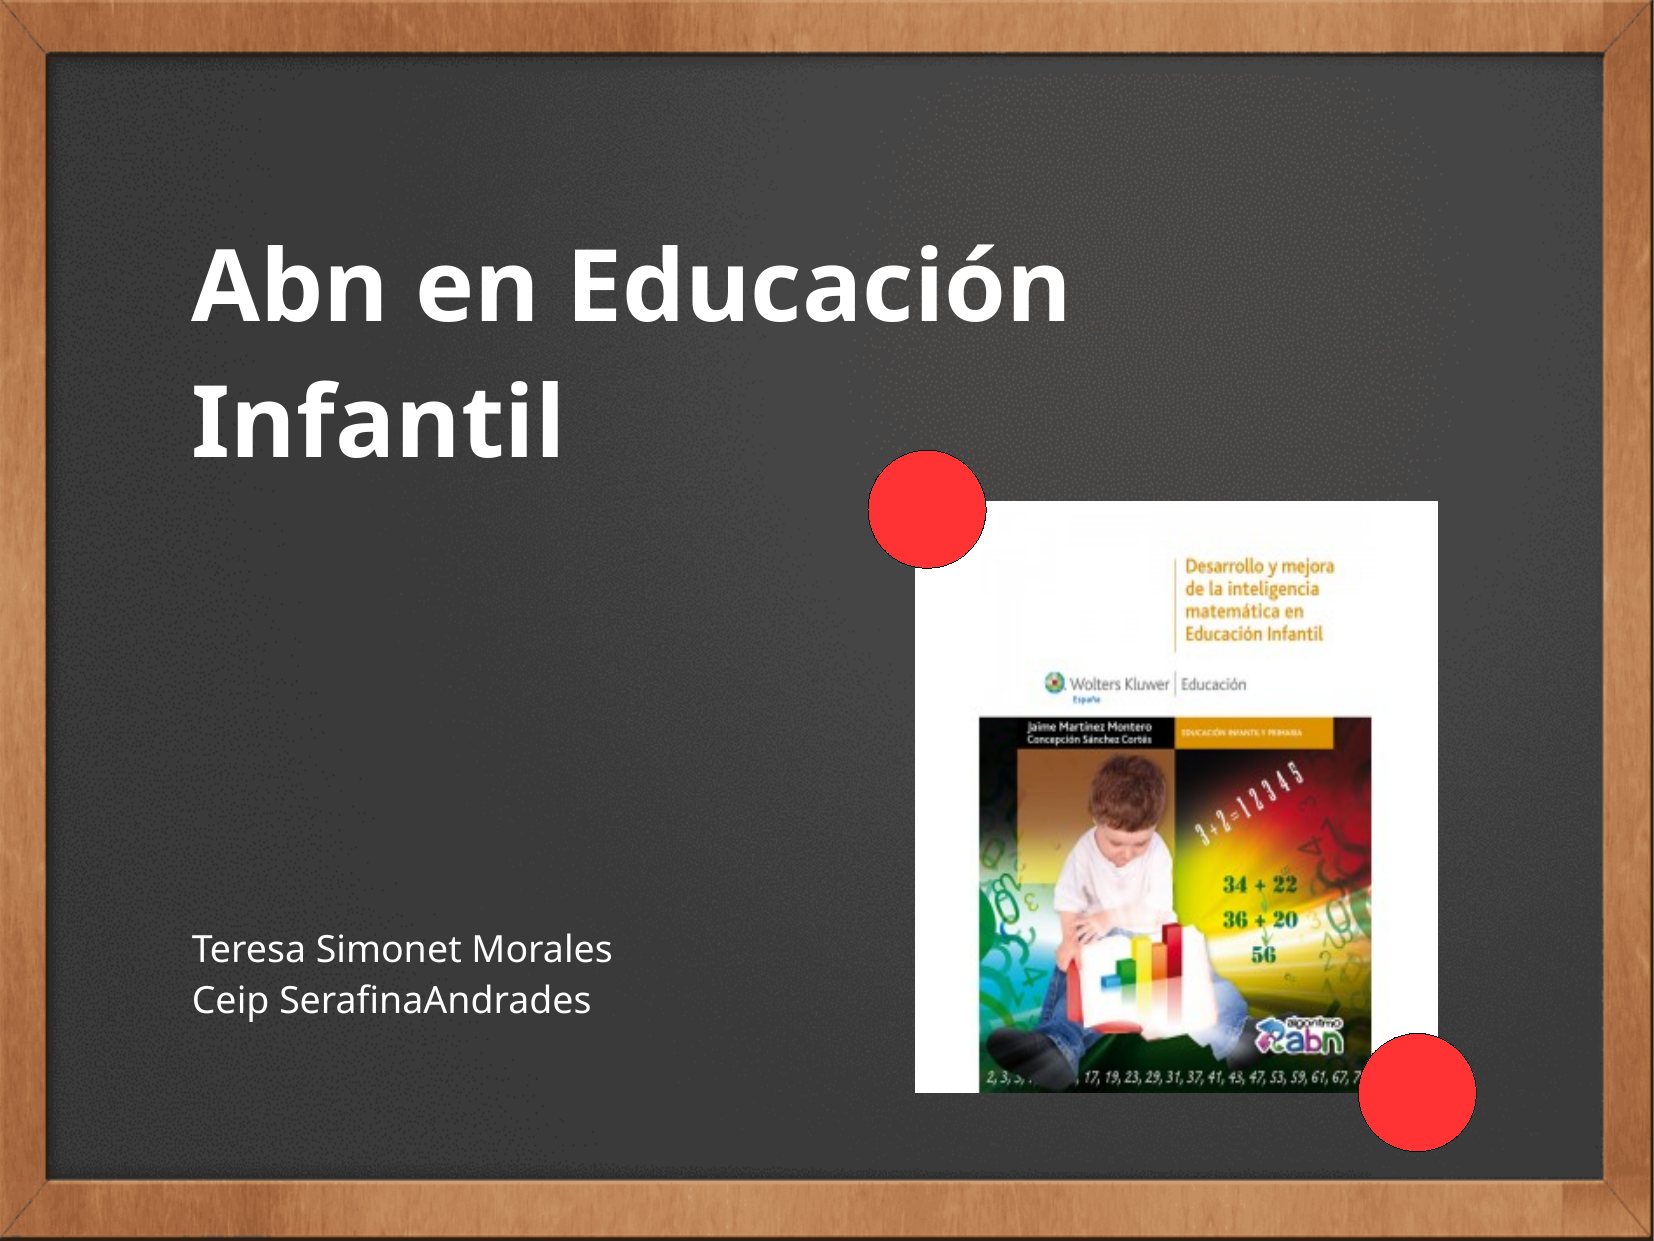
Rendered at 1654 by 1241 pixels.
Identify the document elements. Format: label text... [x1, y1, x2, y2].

text_box Abn en Educación Infantil [177, 206, 1270, 471]
text_box [867, 450, 987, 569]
text_box [1358, 1033, 1477, 1152]
picture [0, 0, 1654, 1241]
text_box Teresa Simonet Morales Ceip SerafinaAndrades [177, 915, 709, 1024]
